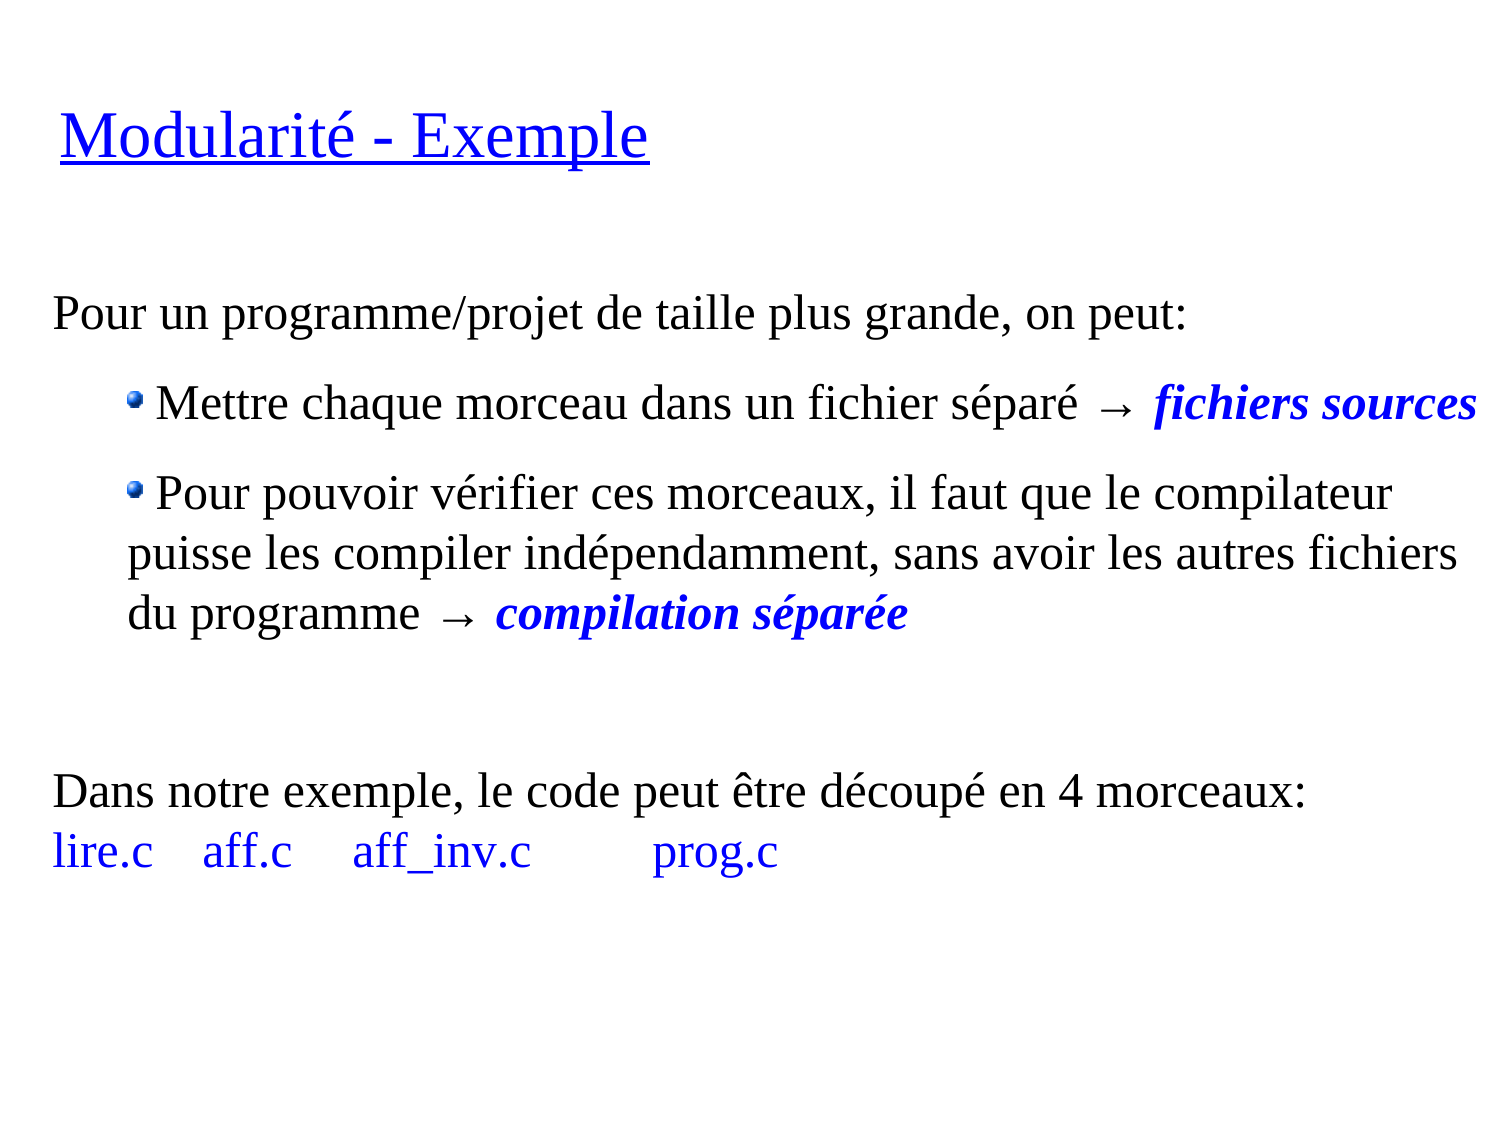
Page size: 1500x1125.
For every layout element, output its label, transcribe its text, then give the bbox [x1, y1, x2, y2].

text_box Dans notre exemple, le code peut être découpé en 4 morceaux: lire.c aff.c aff_inv.c prog.c [37, 750, 1500, 885]
text_box Modularité - Exemple [45, 83, 751, 179]
text_box Pour un programme/projet de taille plus grande, on peut: Mettre chaque morceau dans un fichier séparé → fichiers sources Pour pouvoir vérifier ces morceaux, il faut que le compilateur puisse les compiler indépendamment, sans avoir les autres fichiers du programme → compilation séparée [37, 272, 1500, 648]
